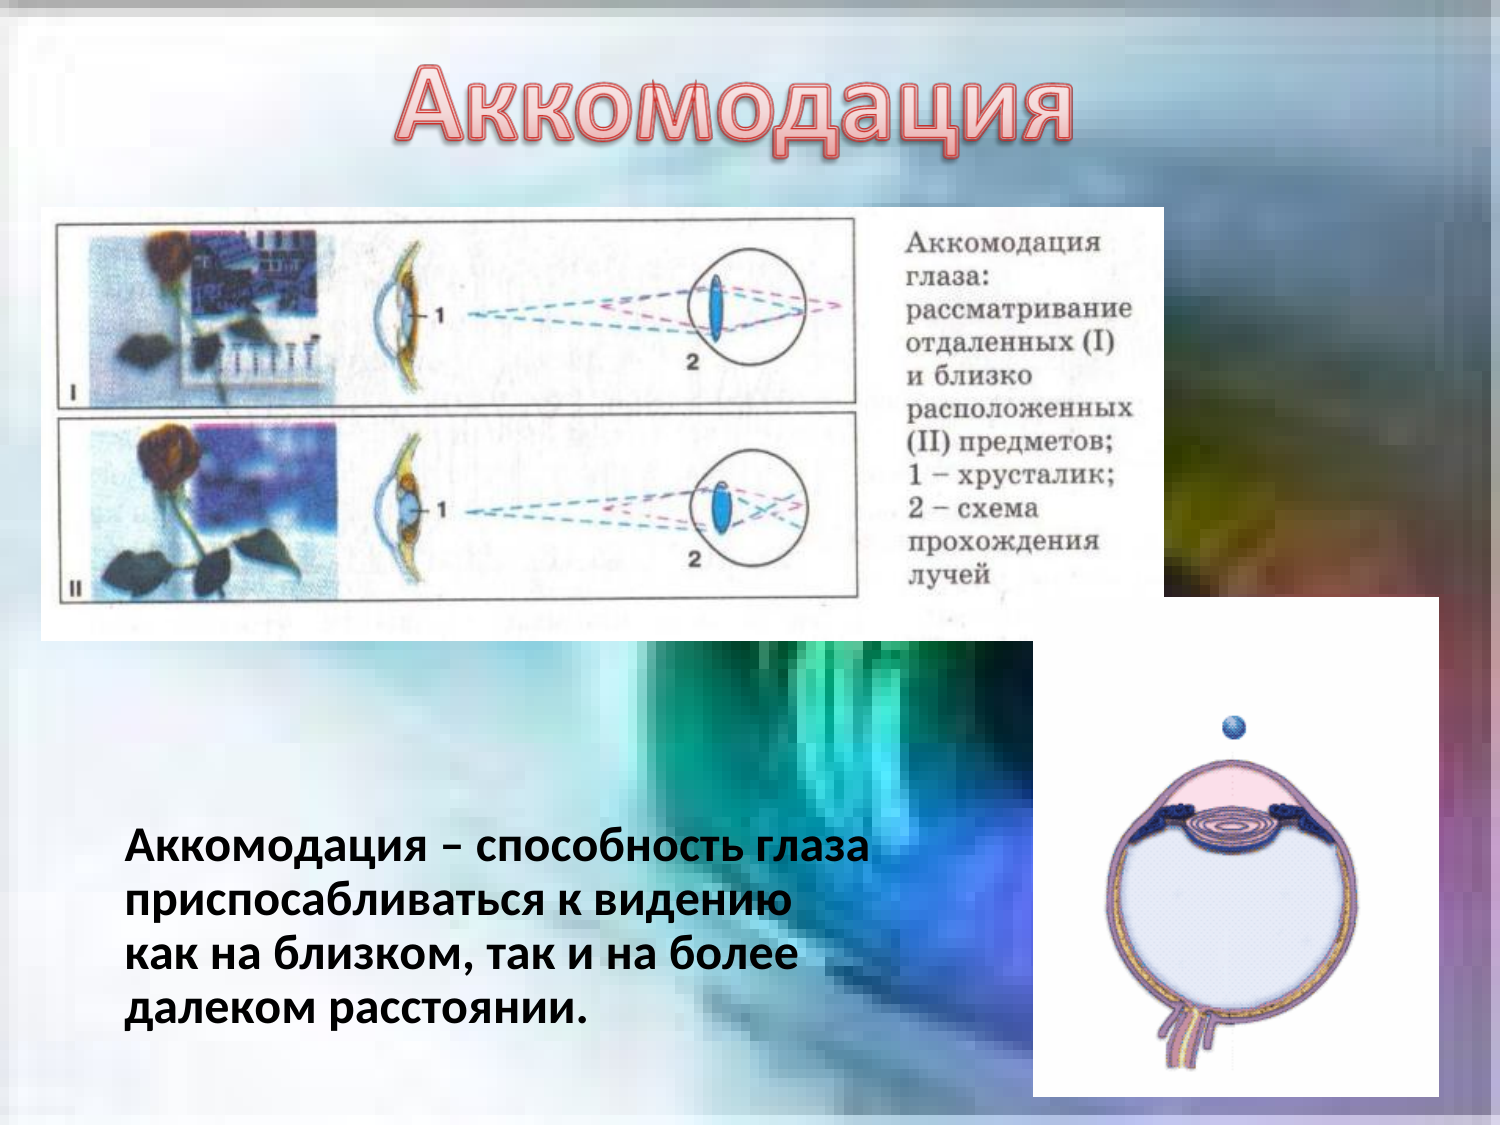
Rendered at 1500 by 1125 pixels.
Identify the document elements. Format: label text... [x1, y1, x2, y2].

text_box Аккомодация – способность глаза приспосабливаться к видению как на близком, так и на более далеком расстоянии. [53, 810, 892, 1071]
picture [0, 0, 1500, 1125]
